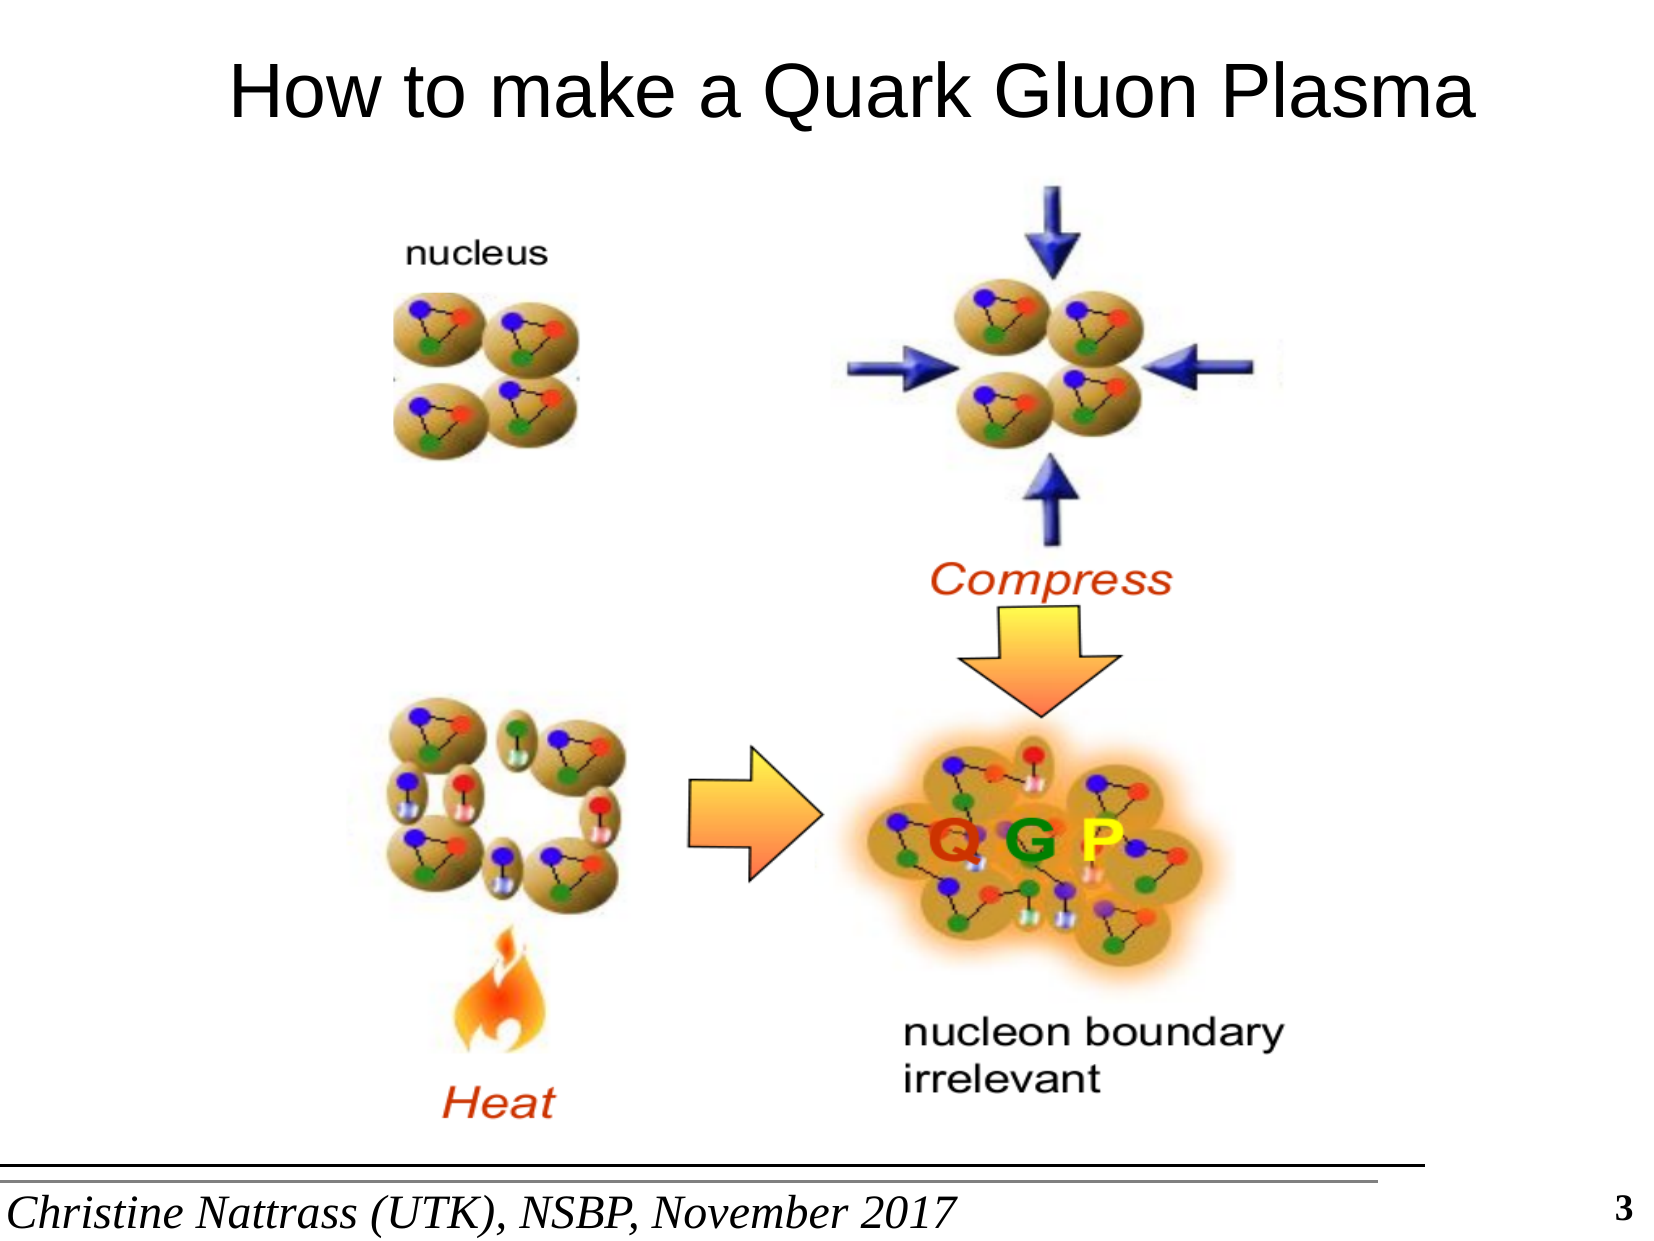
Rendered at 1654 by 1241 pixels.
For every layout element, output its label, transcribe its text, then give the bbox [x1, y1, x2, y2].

title How to make a Quark Gluon Plasma [212, 5, 1494, 176]
picture [345, 149, 1321, 1137]
